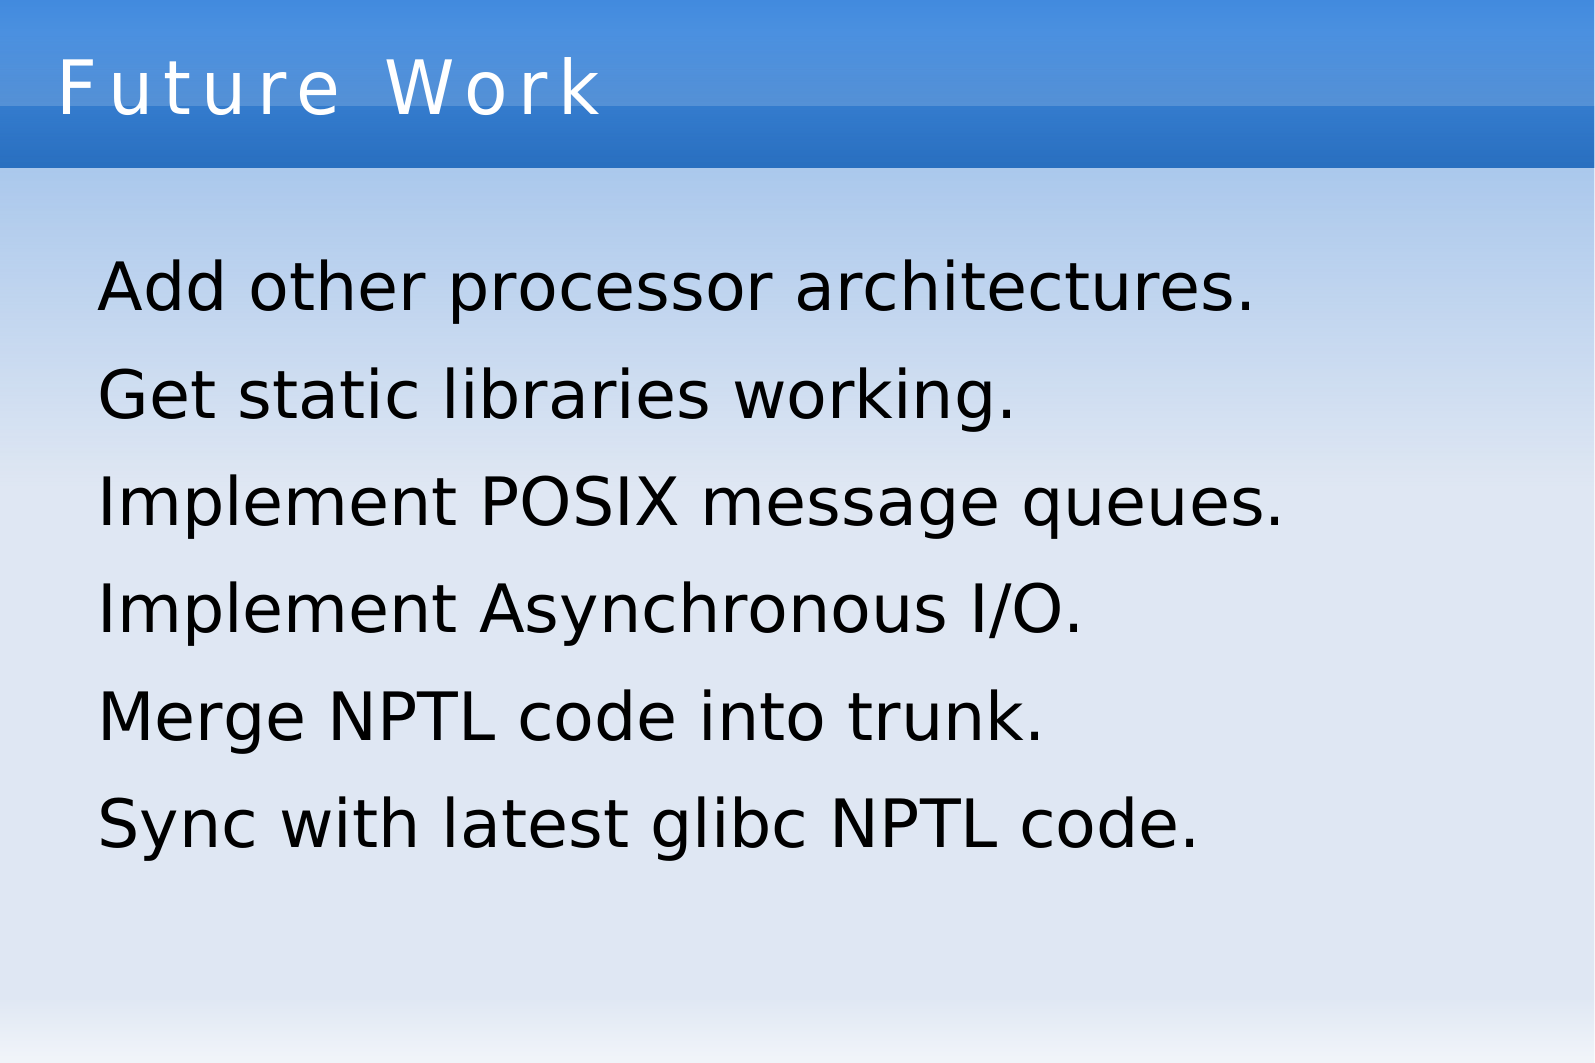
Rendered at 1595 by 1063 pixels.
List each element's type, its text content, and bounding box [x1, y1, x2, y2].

picture [0, 0, 1595, 1063]
list Add other processor architectures. Get static libraries working. Implement POSIX message queues. Implement Asynchronous I/O. Merge NPTL code into trunk. Sync with latest glibc NPTL code. [79, 248, 1515, 951]
title Future Work [56, 25, 1225, 153]
